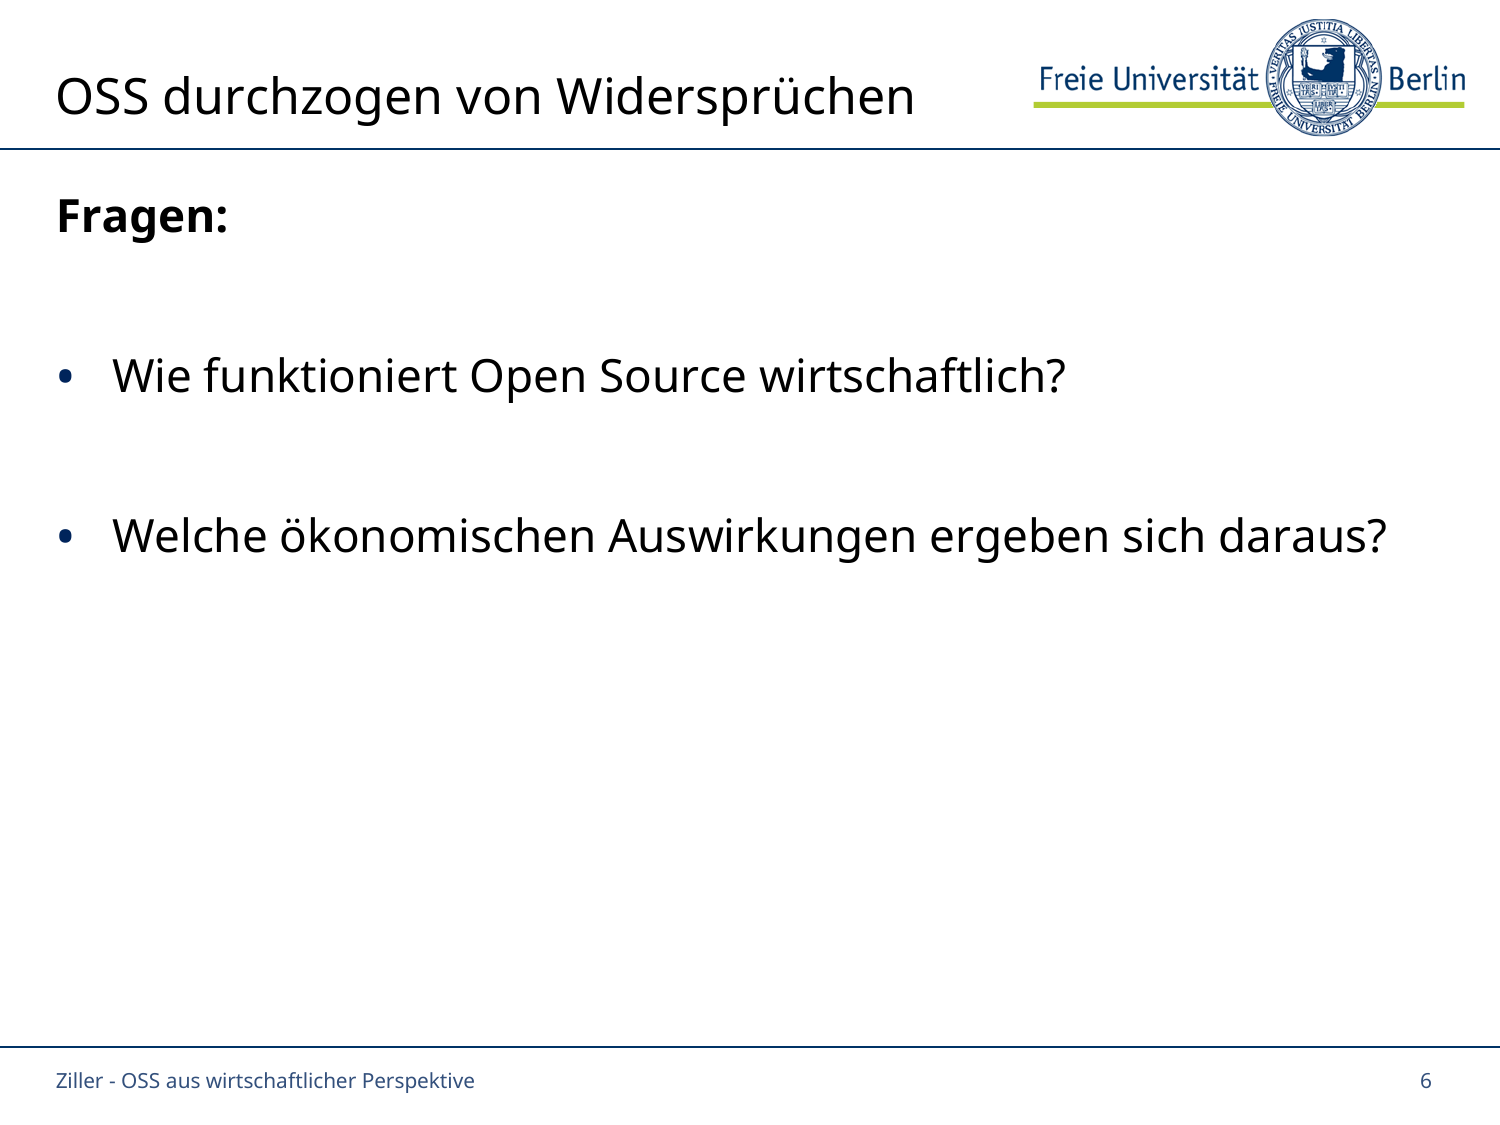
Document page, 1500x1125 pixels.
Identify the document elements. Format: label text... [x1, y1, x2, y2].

title OSS durchzogen von Widersprüchen [41, 0, 1016, 138]
list Fragen: Wie funktioniert Open Source wirtschaftlich? Welche ökonomischen Auswirkungen ergeben sich daraus? [41, 175, 1447, 1039]
picture [1033, 19, 1470, 137]
